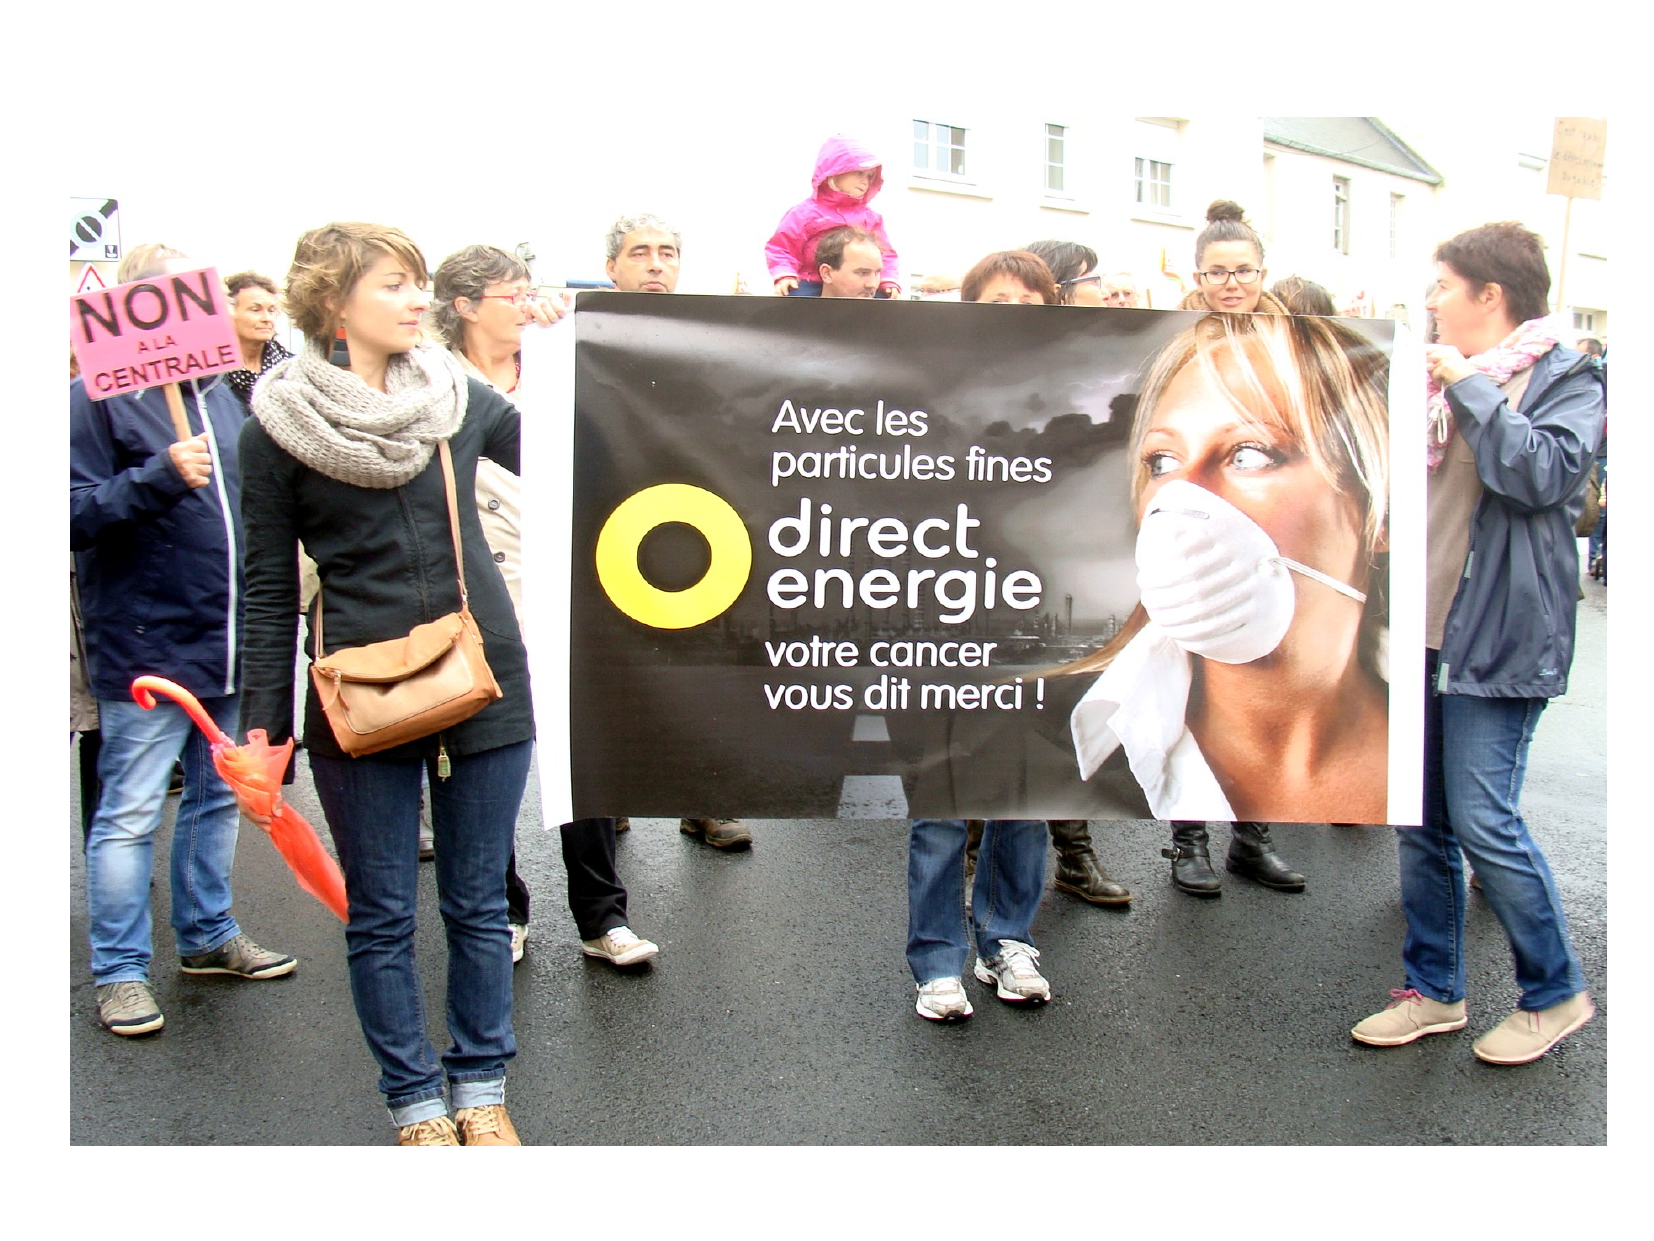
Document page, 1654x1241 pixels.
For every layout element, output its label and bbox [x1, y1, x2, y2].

picture [70, 117, 1607, 1146]
